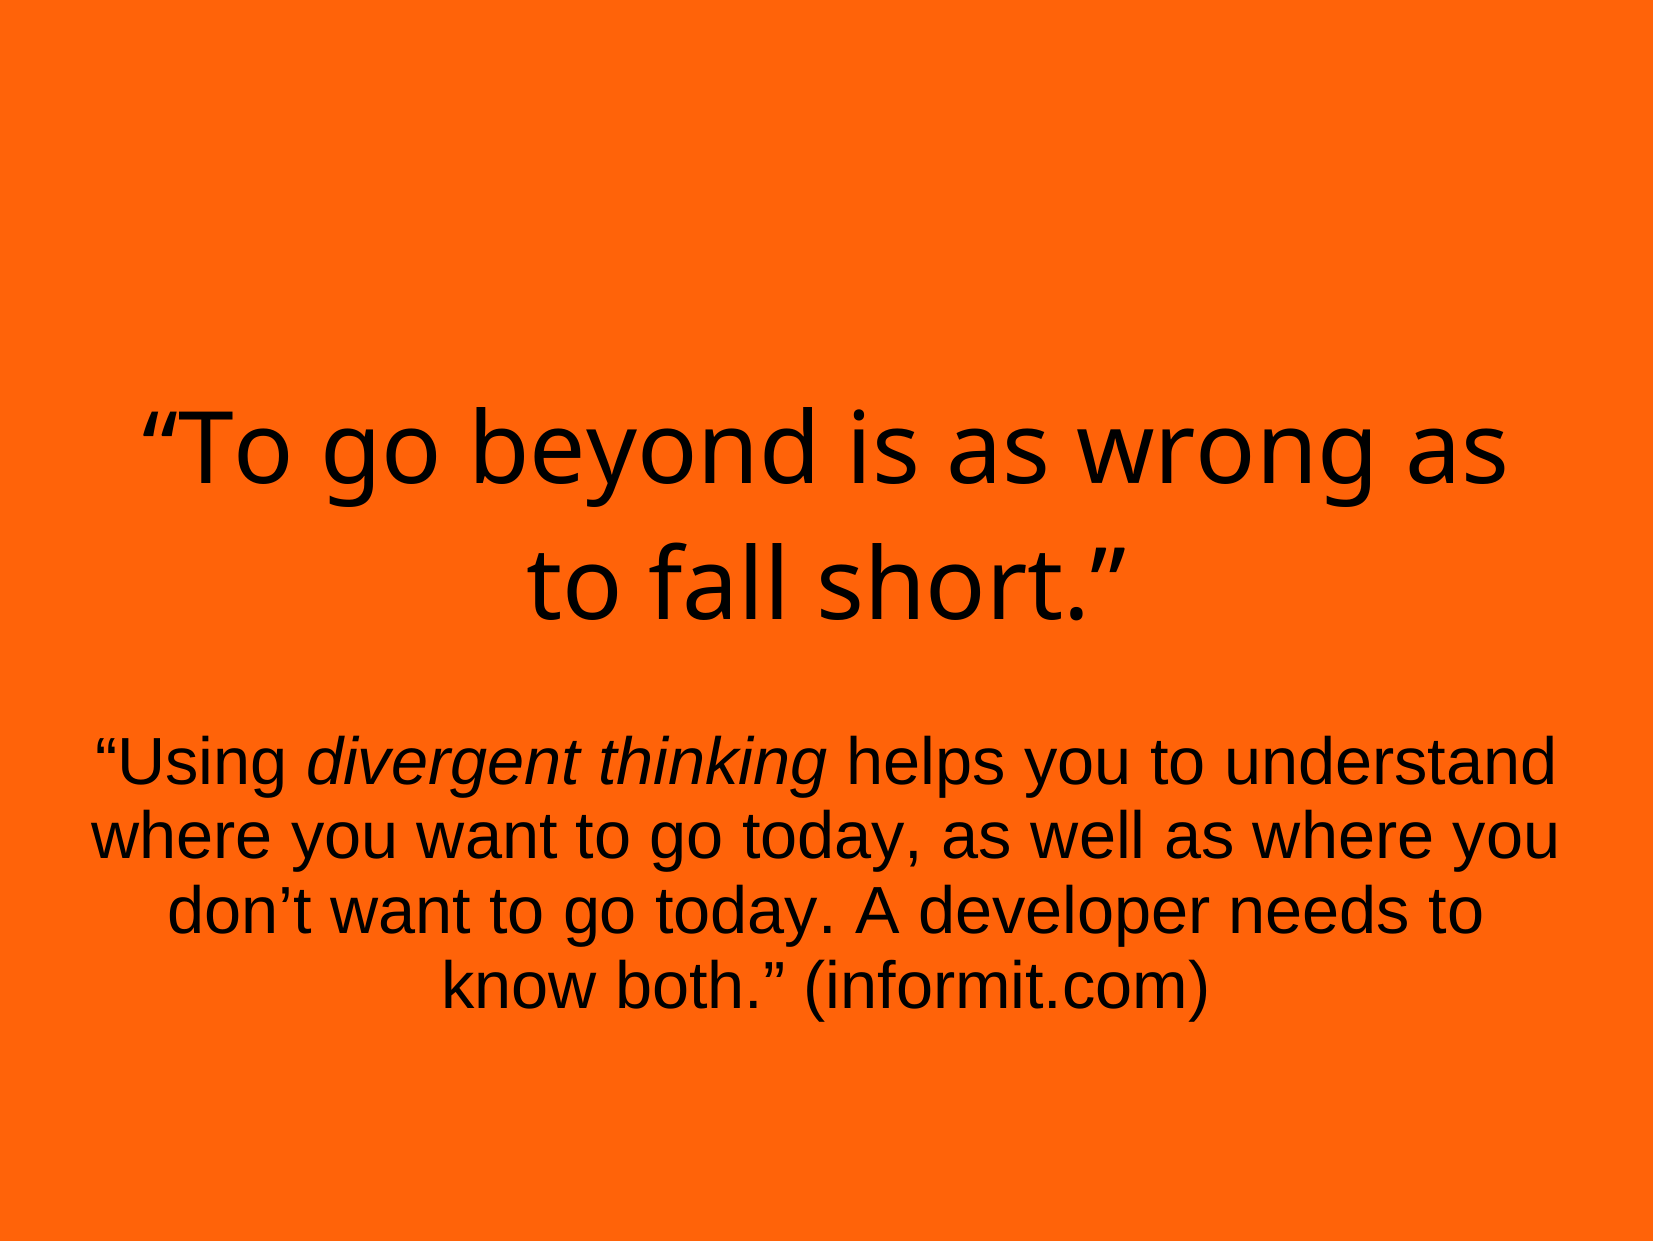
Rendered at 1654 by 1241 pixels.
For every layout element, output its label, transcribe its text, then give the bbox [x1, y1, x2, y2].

subtitle “To go beyond is as wrong as to fall short.” “Using divergent thinking helps you to understand where you want to go today, as well as where you don’t want to go today. A developer needs to know both.” (informit.com) [82, 290, 1571, 1109]
